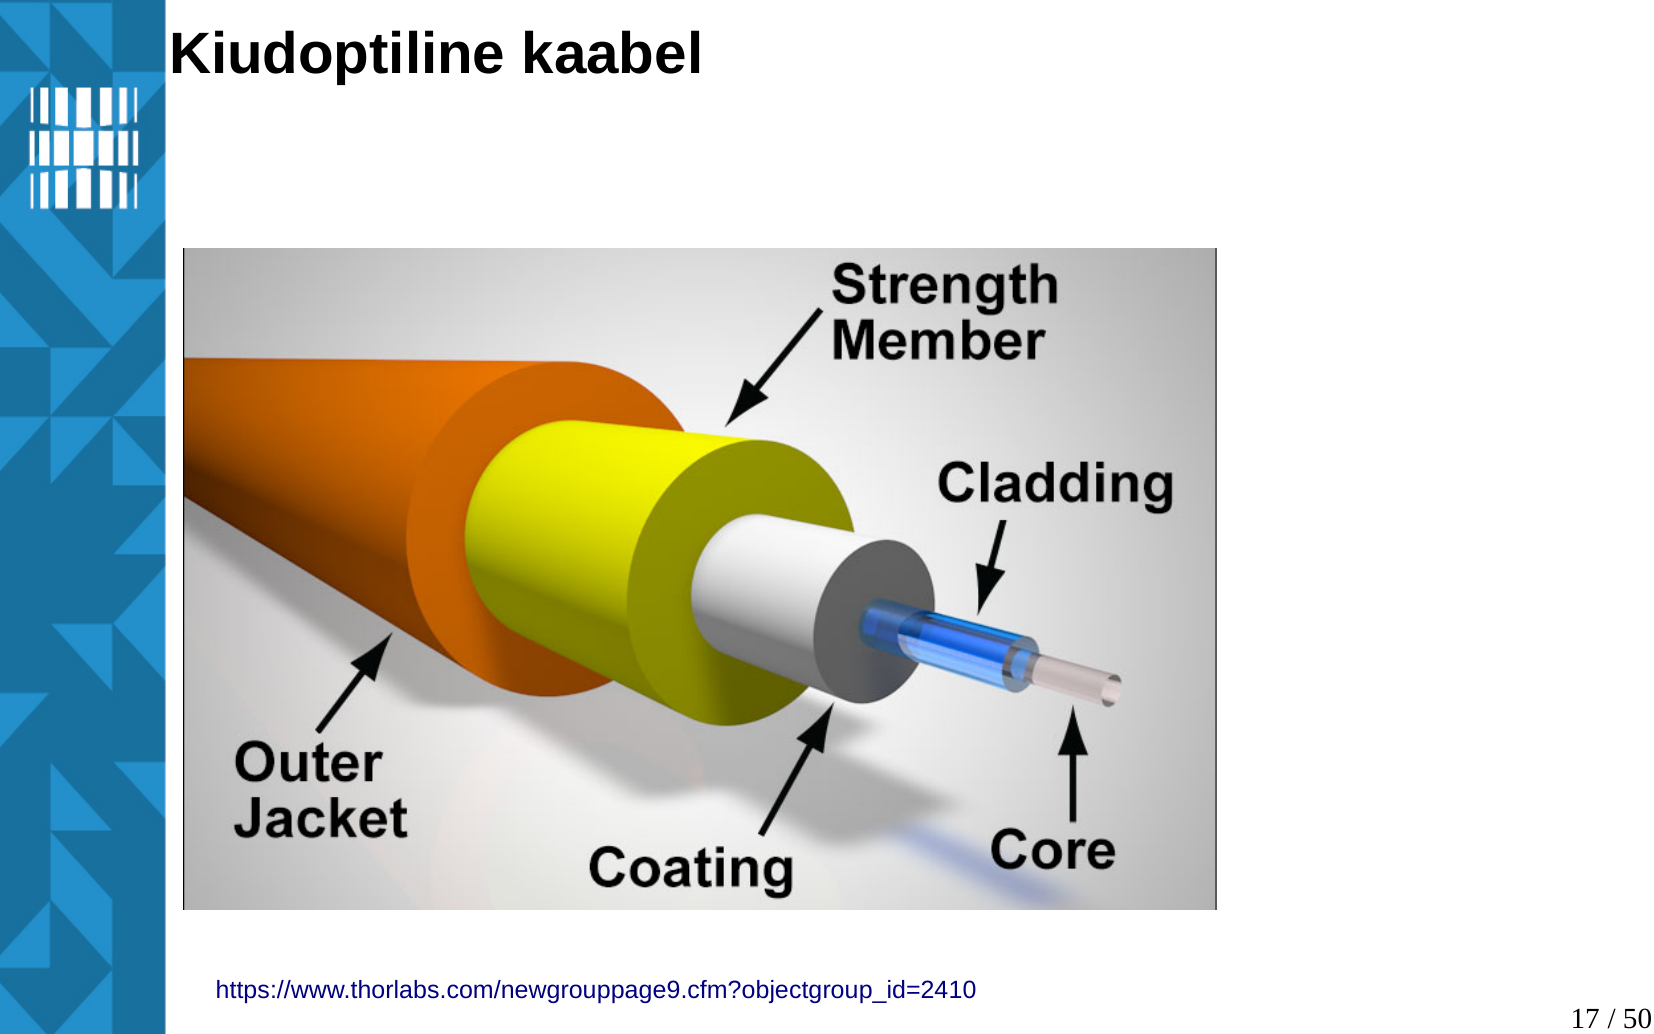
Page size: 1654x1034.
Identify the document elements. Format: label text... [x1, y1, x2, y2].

picture [183, 248, 1217, 910]
title Kiudoptiline kaabel [169, 11, 1571, 95]
text_box https://www.thorlabs.com/newgrouppage9.cfm?objectgroup_id=2410 [200, 968, 1004, 1012]
